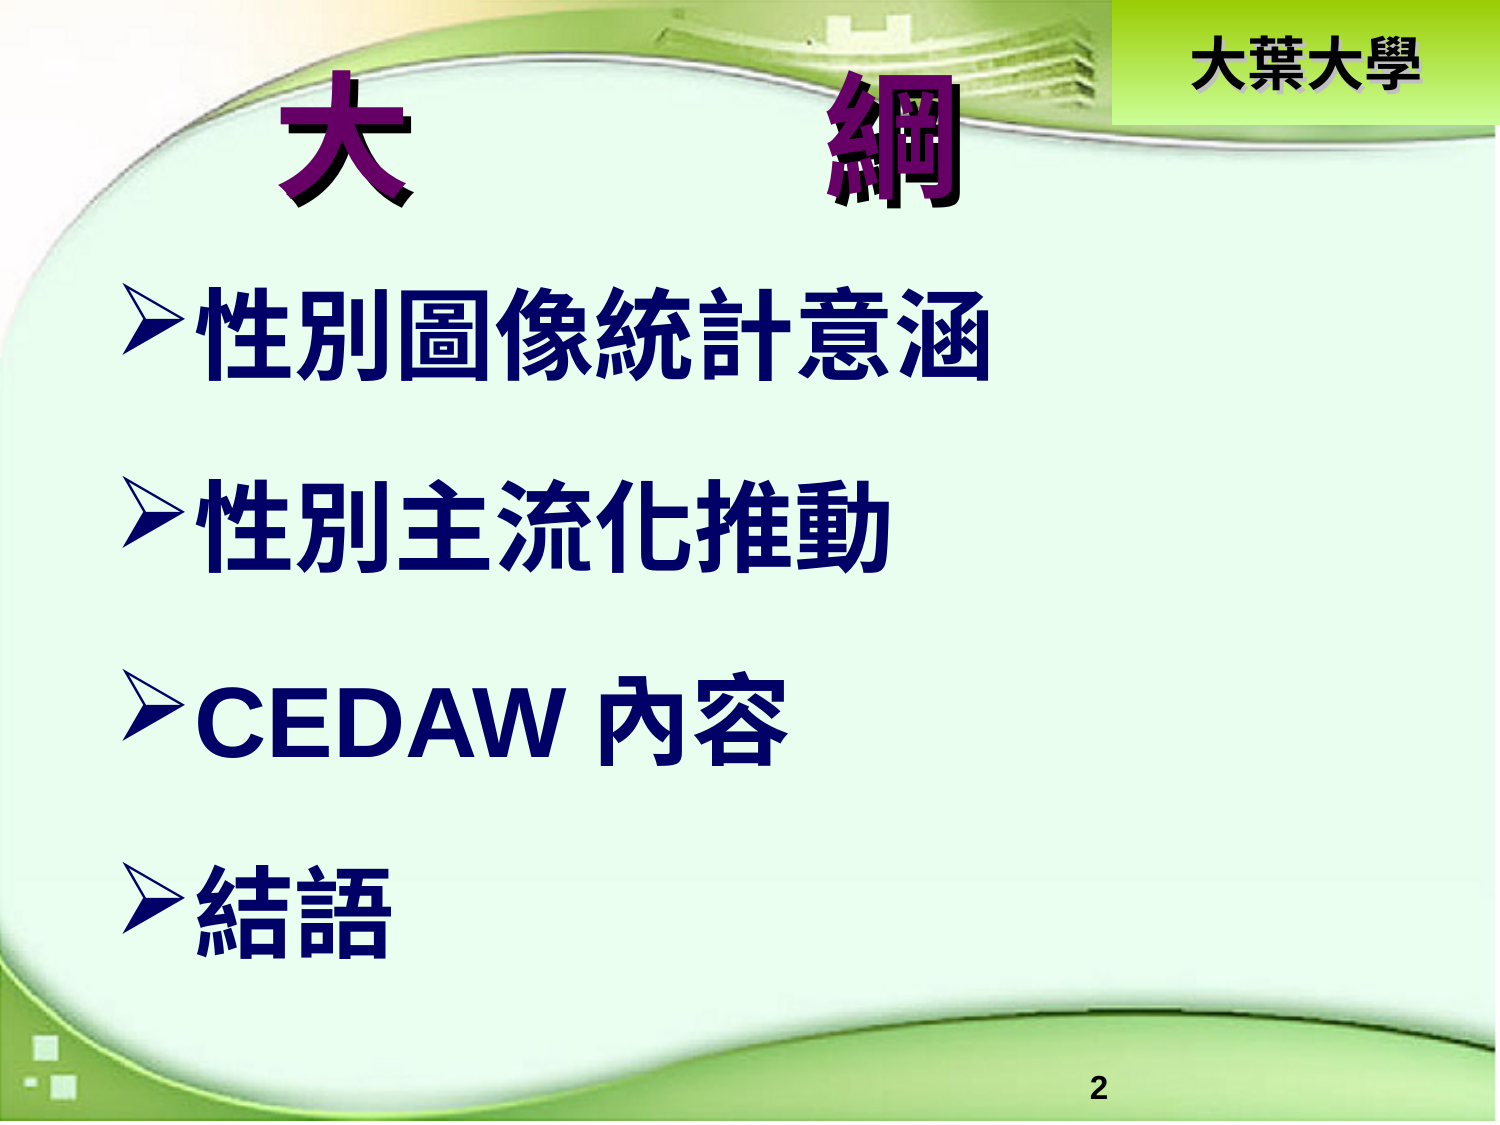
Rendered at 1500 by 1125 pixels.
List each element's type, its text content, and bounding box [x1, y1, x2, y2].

text_box 性別圖像統計意涵 性別主流化推動 CEDAW內容 結語 [100, 216, 1221, 1125]
text_box 大 綱 [0, 42, 1144, 231]
